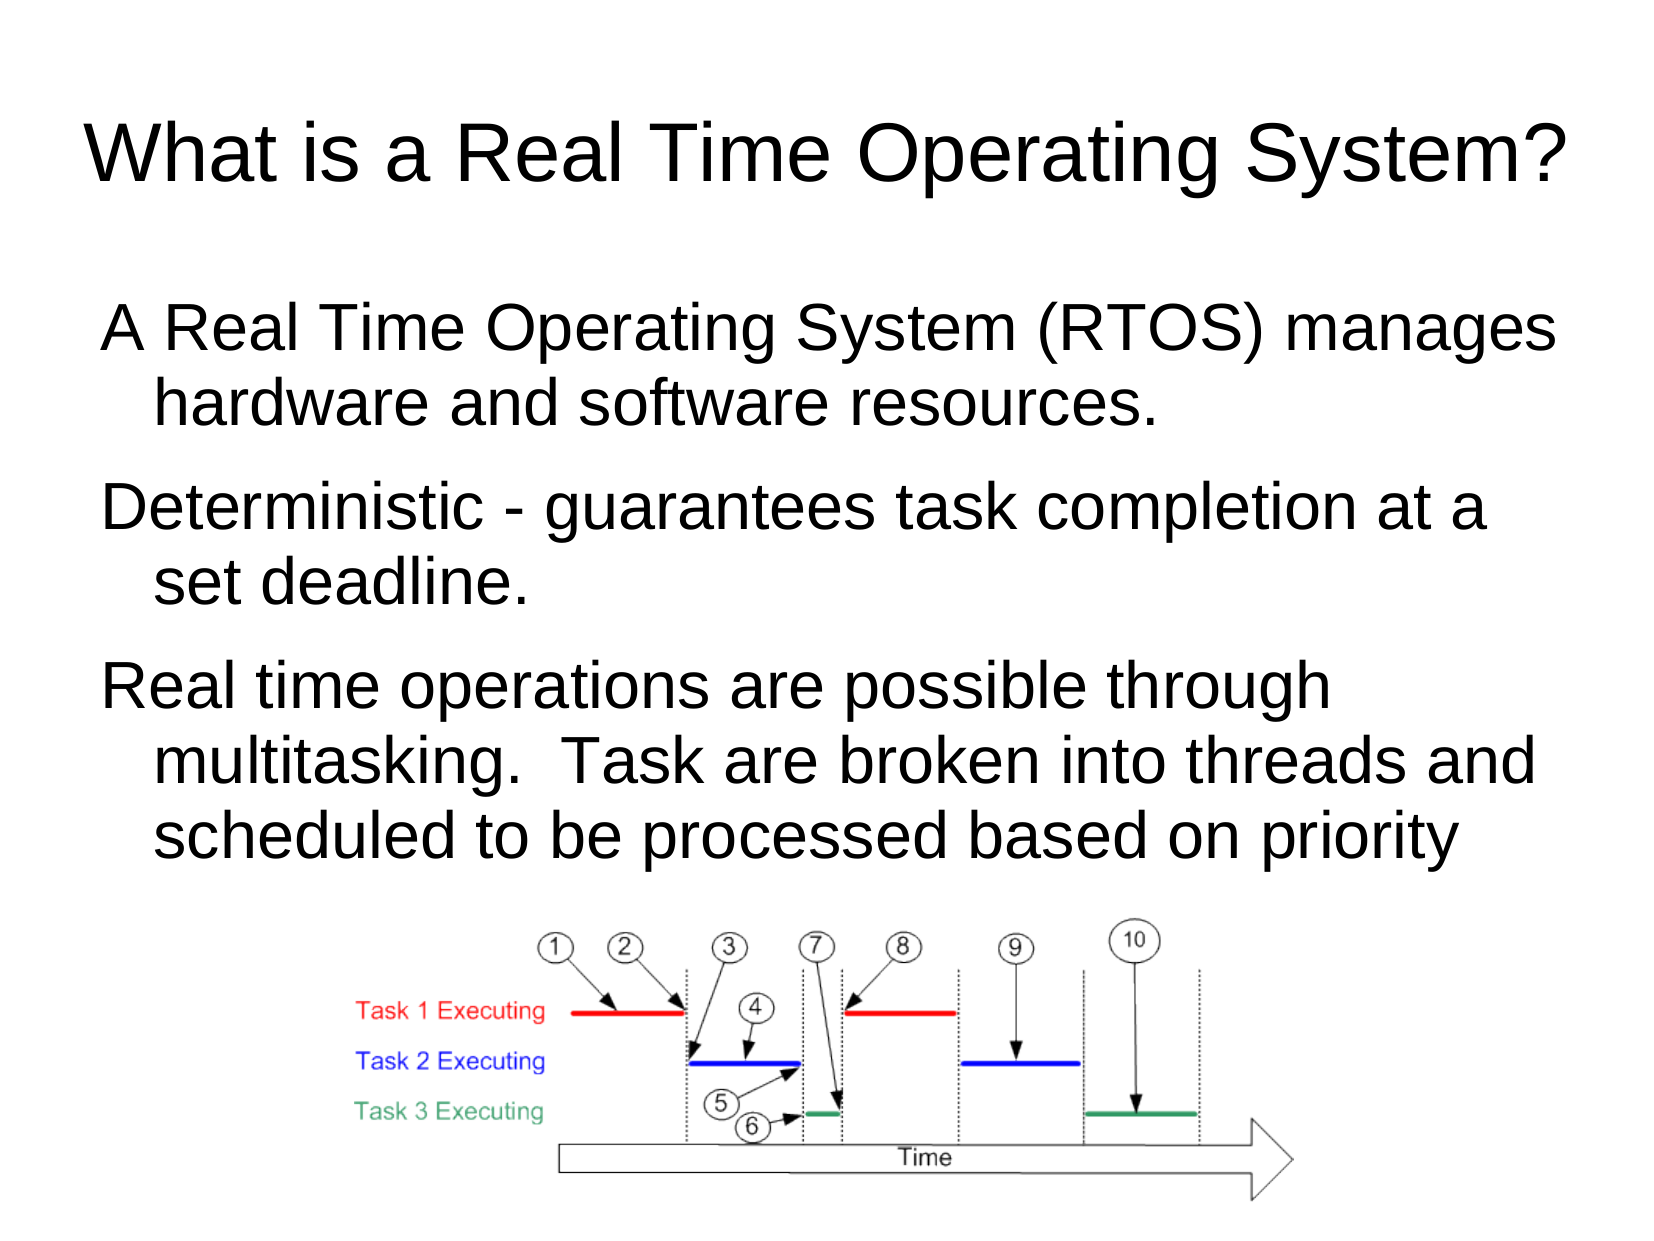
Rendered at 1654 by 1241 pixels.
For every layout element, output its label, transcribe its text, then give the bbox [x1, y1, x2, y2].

title What is a Real Time Operating System? [82, 49, 1571, 257]
picture [354, 915, 1294, 1208]
list A Real Time Operating System (RTOS) manages hardware and software resources. Deterministic - guarantees task completion at a set deadline. Real time operations are possible through multitasking. Task are broken into threads and scheduled to be processed based on priority [82, 290, 1571, 1109]
